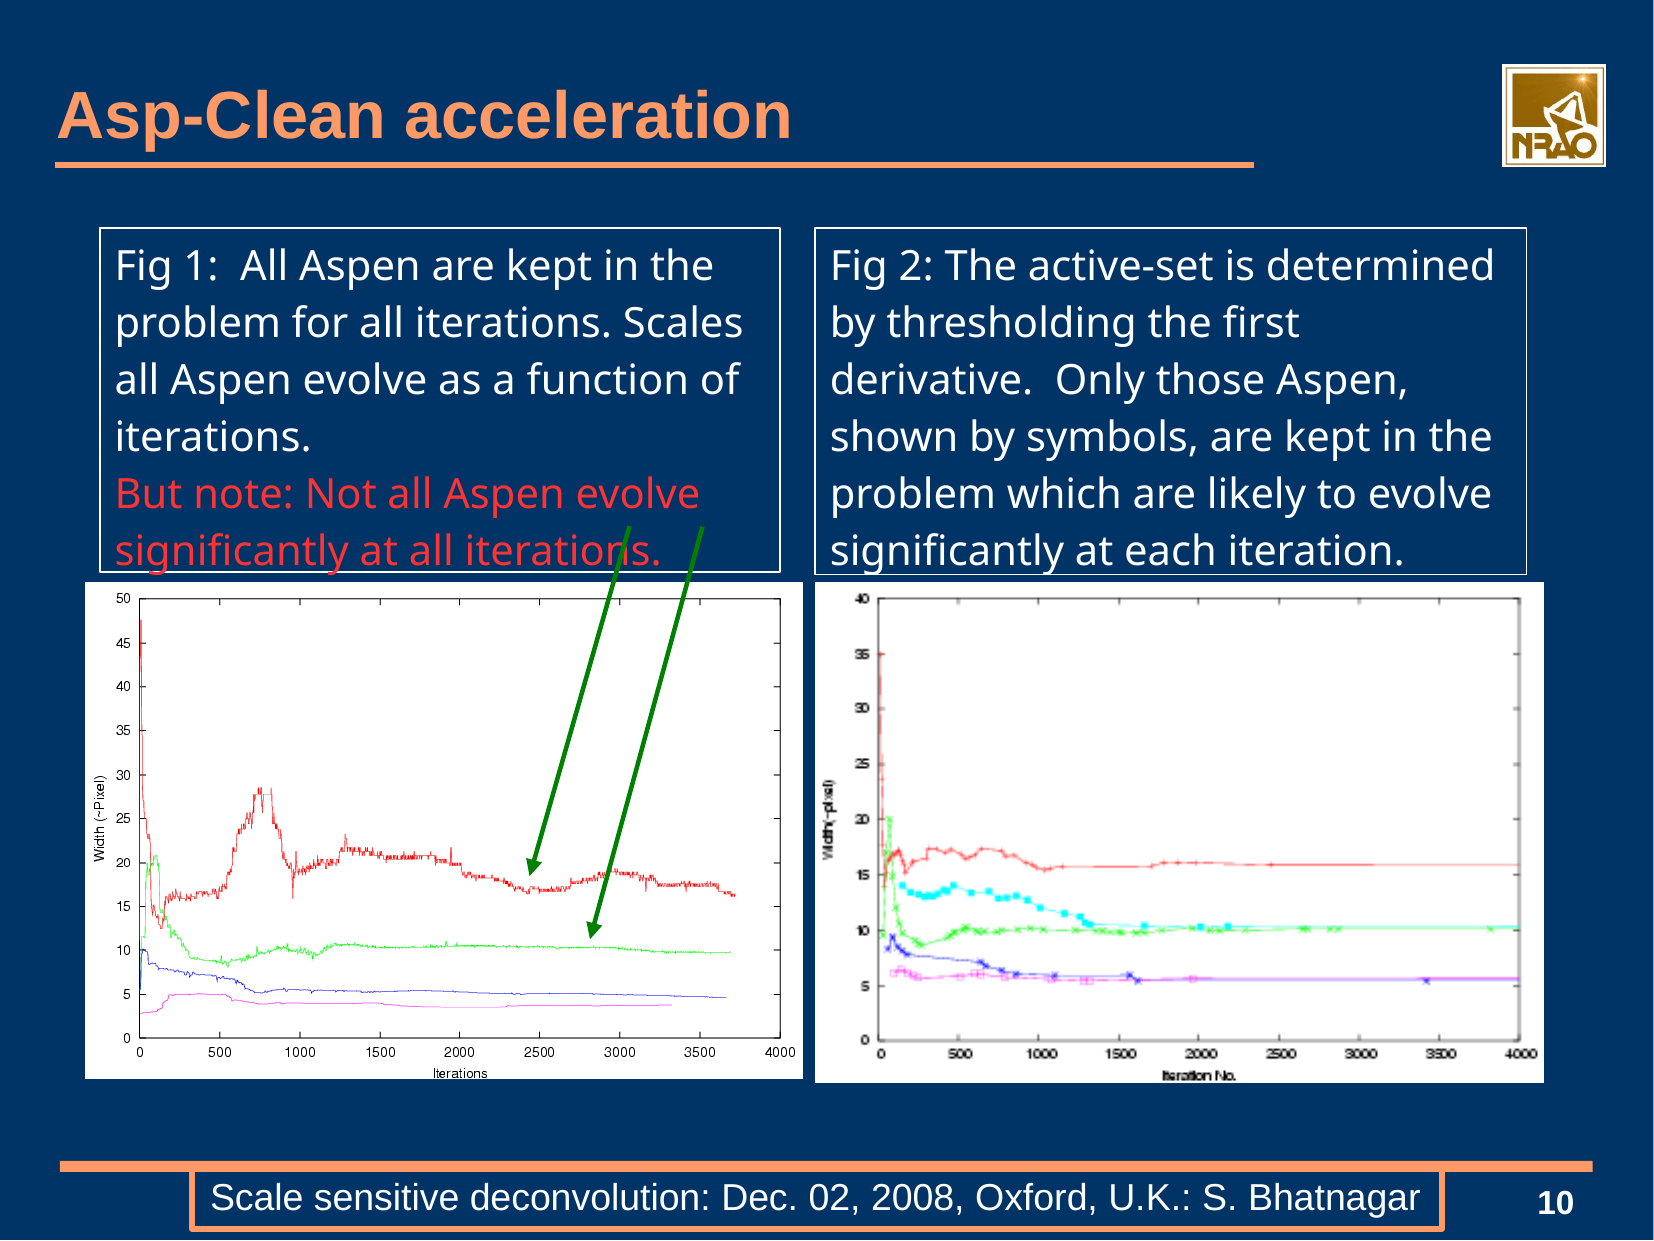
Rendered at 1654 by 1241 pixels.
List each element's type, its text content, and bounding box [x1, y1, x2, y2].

list [63, 192, 1601, 1133]
picture [815, 582, 1544, 1083]
picture [85, 582, 803, 1079]
text_box Fig 1: All Aspen are kept in the problem for all iterations. Scales all Aspen evolve as a function of iterations. But note: Not all Aspen evolve significantly at all iterations. [99, 228, 781, 582]
text_box Fig 2: The active-set is determined by thresholding the first derivative. Only those Aspen, shown by symbols, are kept in the problem which are likely to evolve significantly at each iteration. [815, 228, 1527, 624]
title Asp-Clean acceleration [56, 71, 1489, 161]
picture [1502, 64, 1606, 167]
